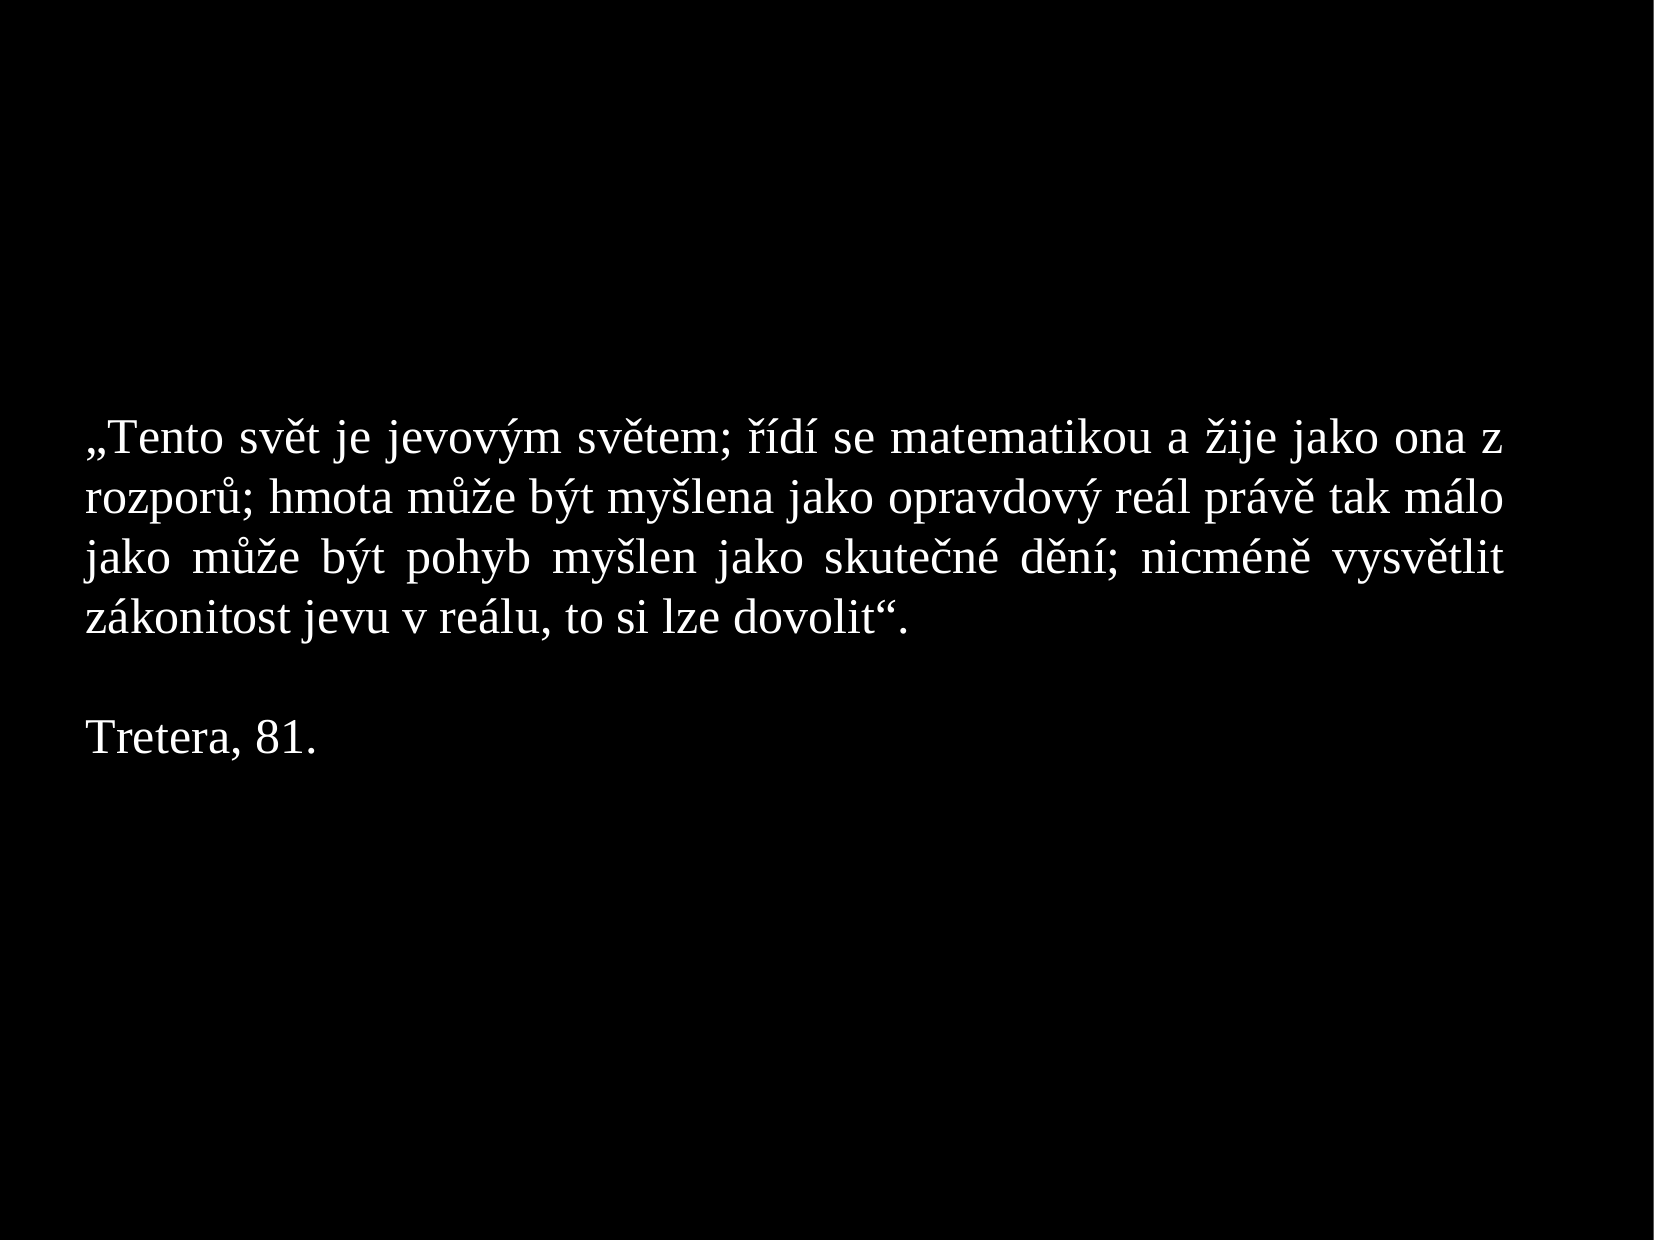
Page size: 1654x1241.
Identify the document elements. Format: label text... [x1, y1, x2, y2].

text_box „Tento svět je jevovým světem; řídí se matematikou a žije jako ona z rozporů; hmota může být myšlena jako opravdový reál právě tak málo jako může být pohyb myšlen jako skutečné dění; nicméně vysvětlit zákonitost jevu v reálu, to si lze dovolit“. Tretera, 81. [86, 106, 1568, 1182]
